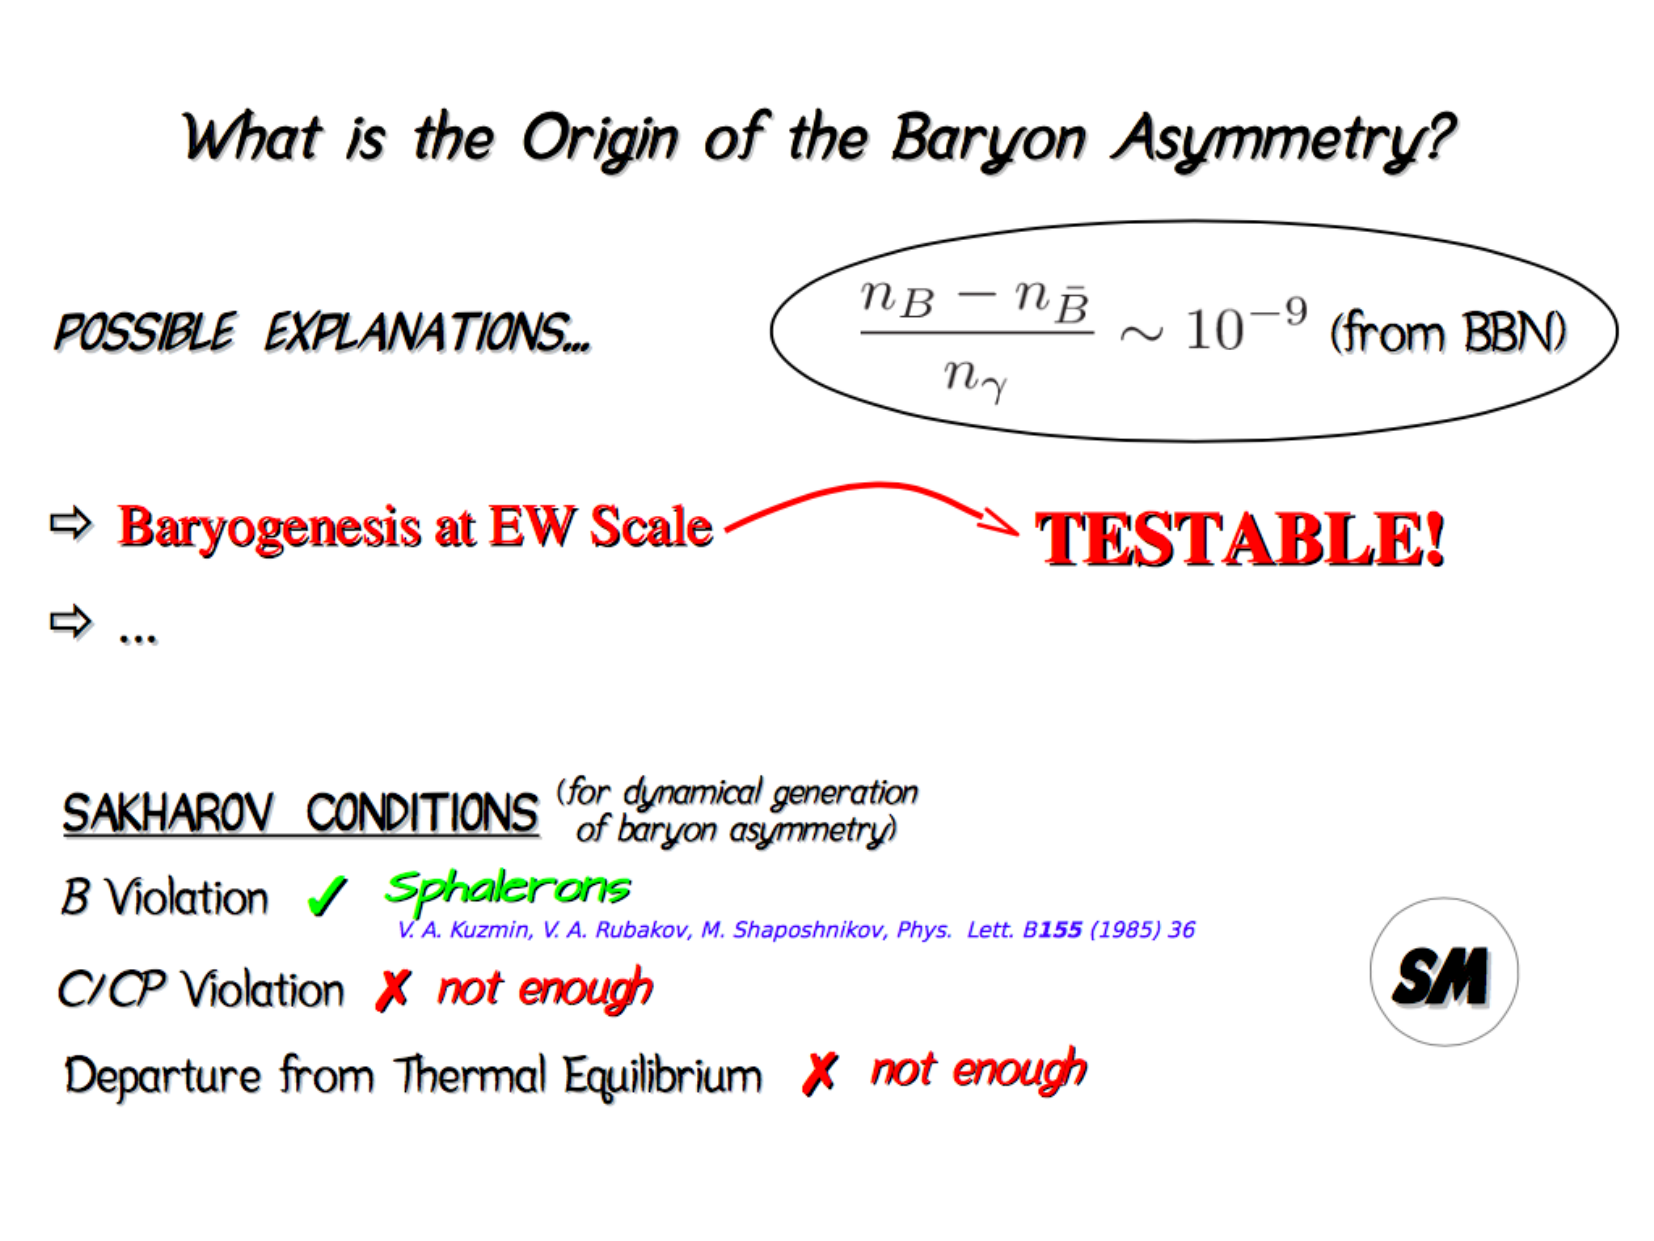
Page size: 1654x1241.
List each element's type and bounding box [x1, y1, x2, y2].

picture [4, 96, 1654, 1138]
